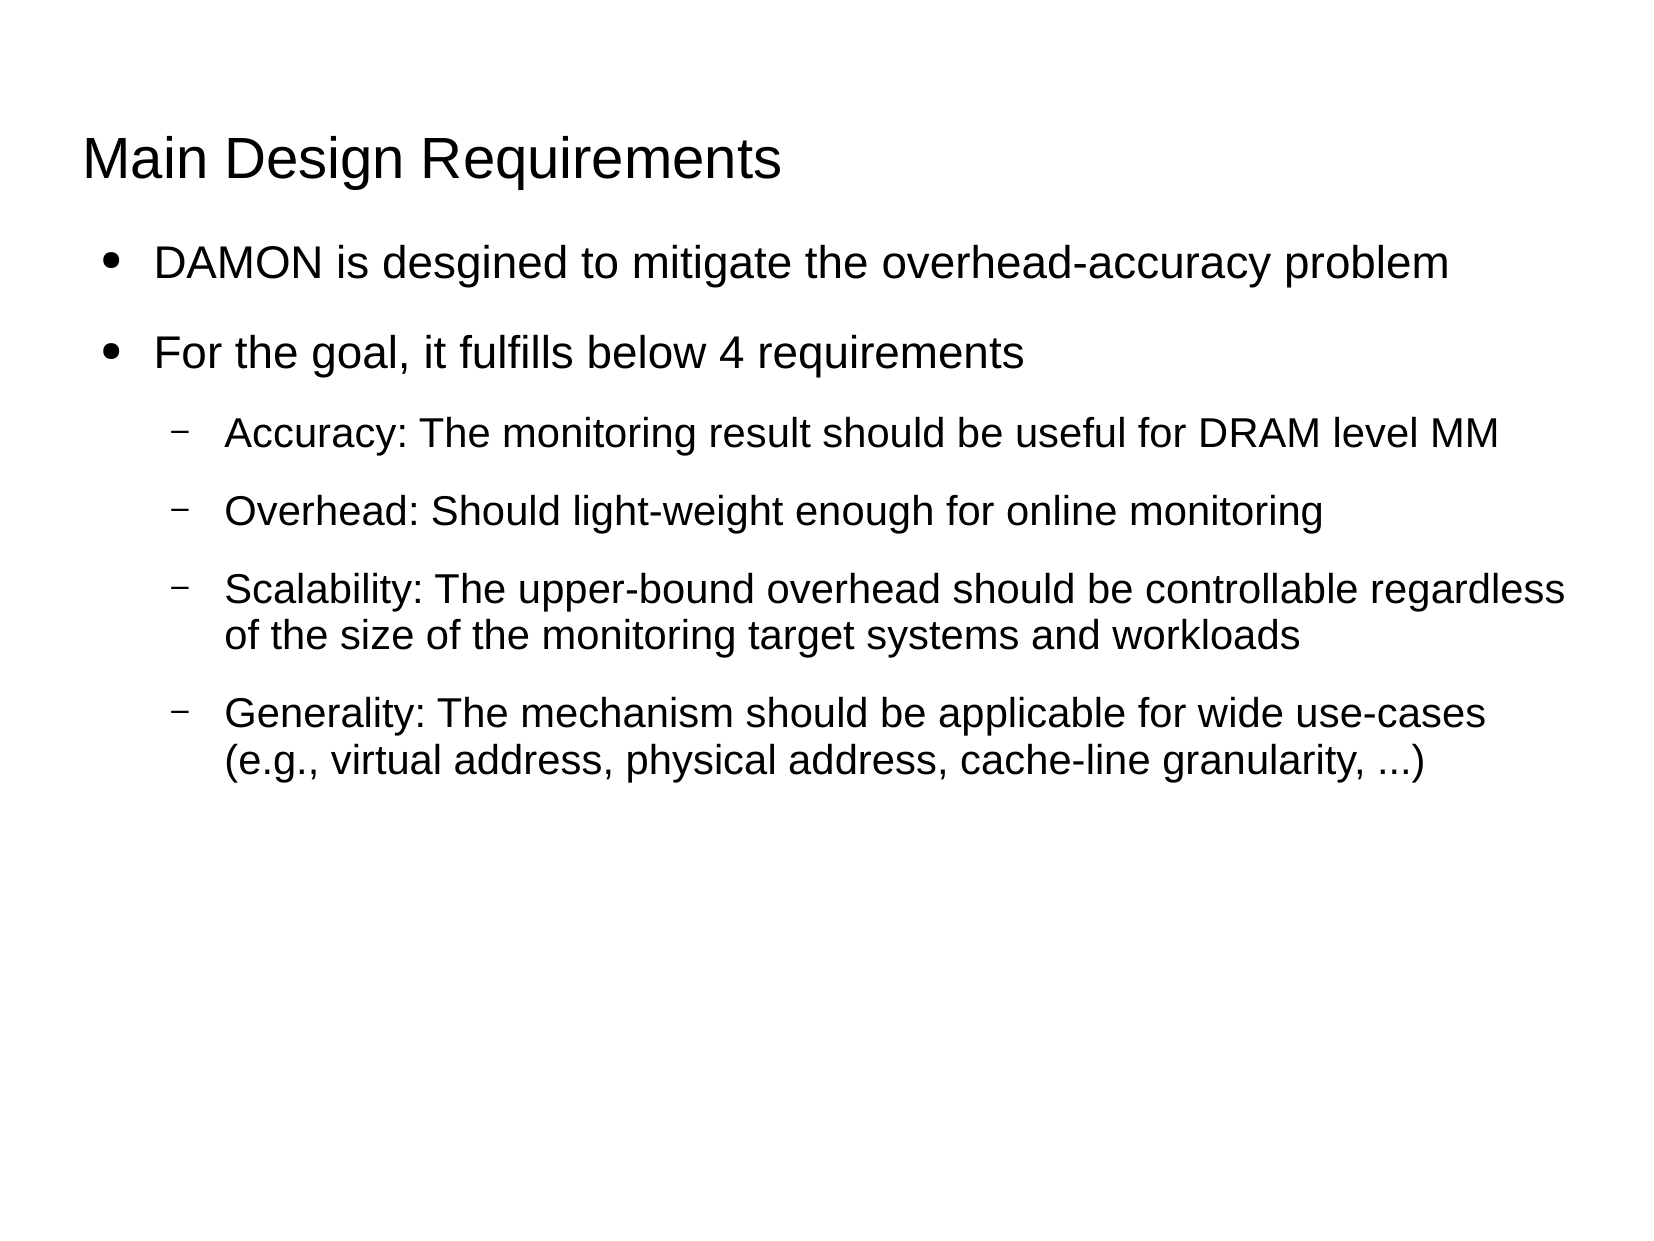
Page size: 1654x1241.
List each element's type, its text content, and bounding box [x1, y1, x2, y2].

title Main Design Requirements [82, 108, 1571, 210]
list DAMON is desgined to mitigate the overhead-accuracy problem For the goal, it fulfills below 4 requirements Accuracy: The monitoring result should be useful for DRAM level MM Overhead: Should light-weight enough for online monitoring Scalability: The upper-bound overhead should be controllable regardless of the size of the monitoring target systems and workloads Generality: The mechanism should be applicable for wide use-cases (e.g., virtual address, physical address, cache-line granularity, ...) [82, 236, 1571, 1111]
